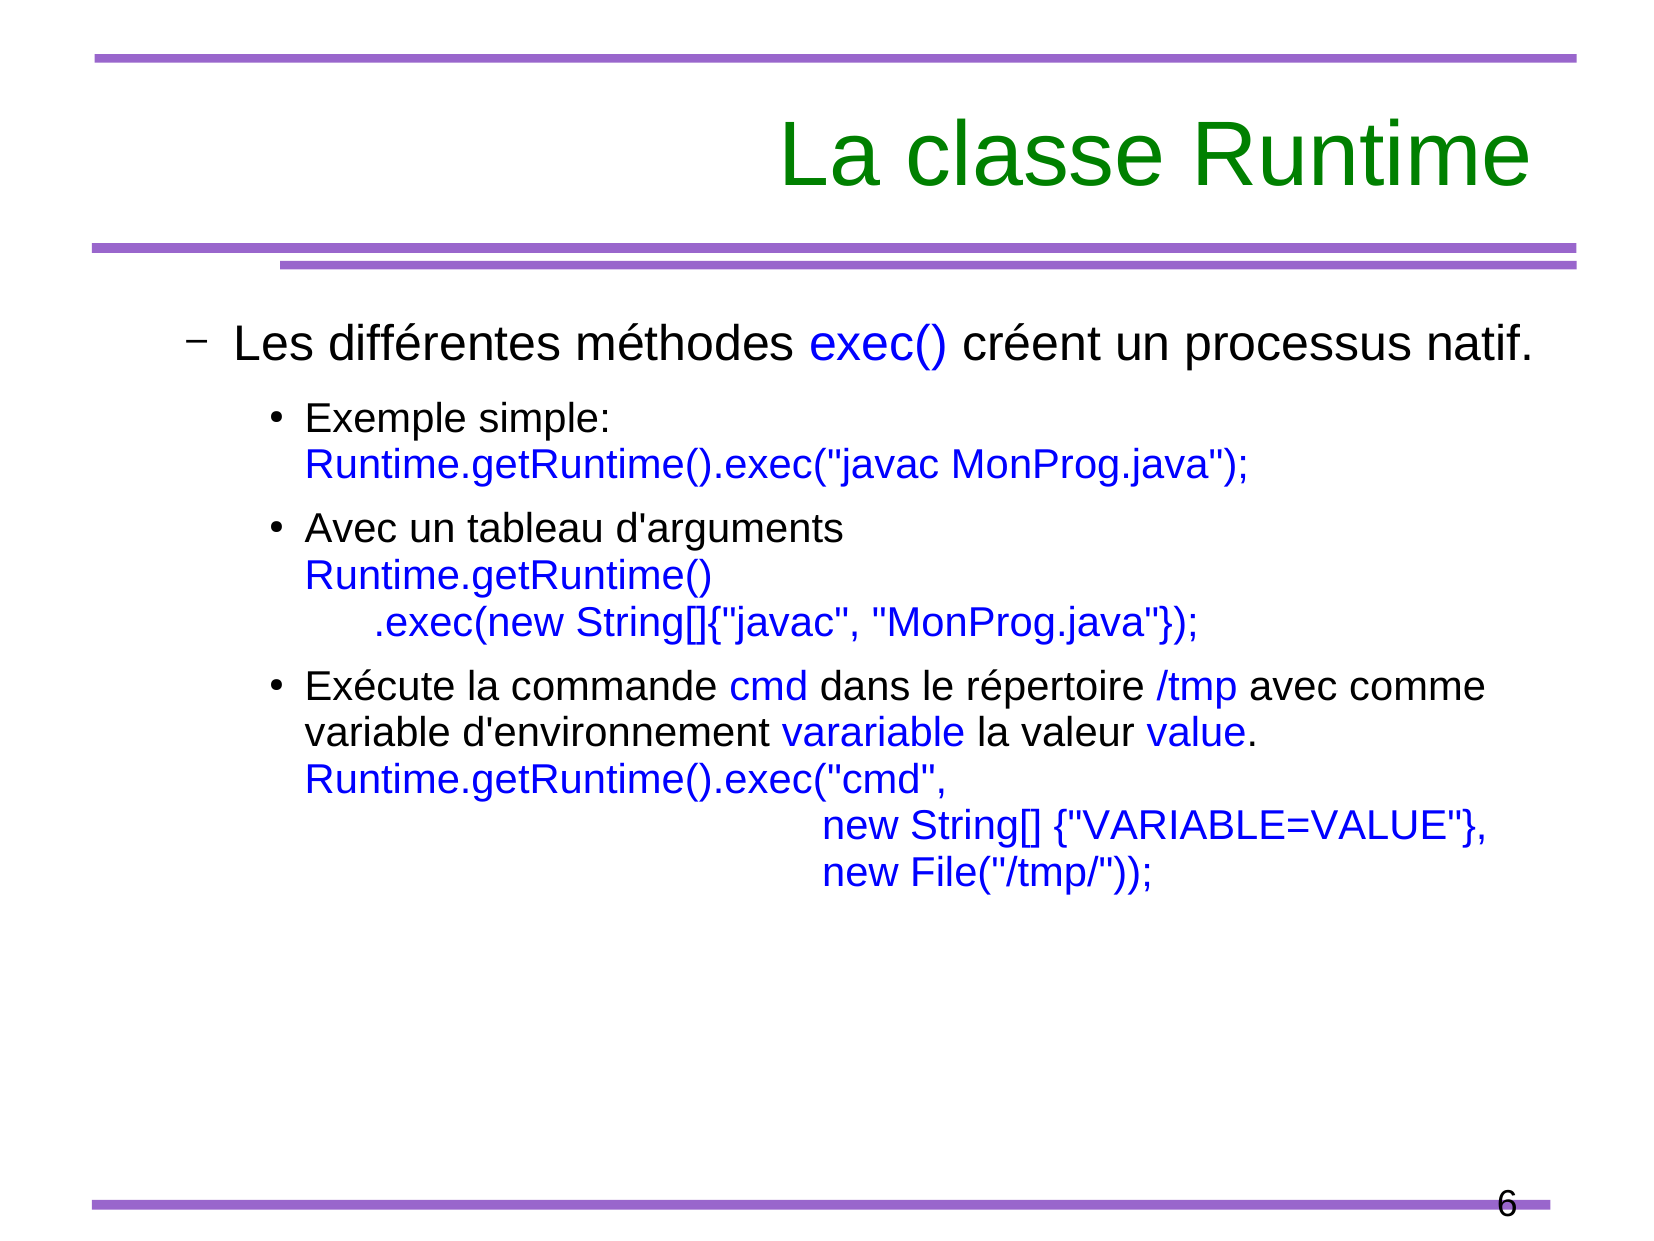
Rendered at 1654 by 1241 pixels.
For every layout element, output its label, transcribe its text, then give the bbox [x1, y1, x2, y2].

list Les différentes méthodes exec() créent un processus natif. Exemple simple: Runtime.getRuntime().exec("javac MonProg.java"); Avec un tableau d'arguments Runtime.getRuntime() .exec(new String[]{"javac", "MonProg.java"}); Exécute la commande cmd dans le répertoire /tmp avec comme variable d'environnement varariable la valeur value. Runtime.getRuntime().exec("cmd", new String[] {"VARIABLE=VALUE"}, new File("/tmp/")); [92, 315, 1563, 1163]
title La classe Runtime [121, 49, 1534, 257]
